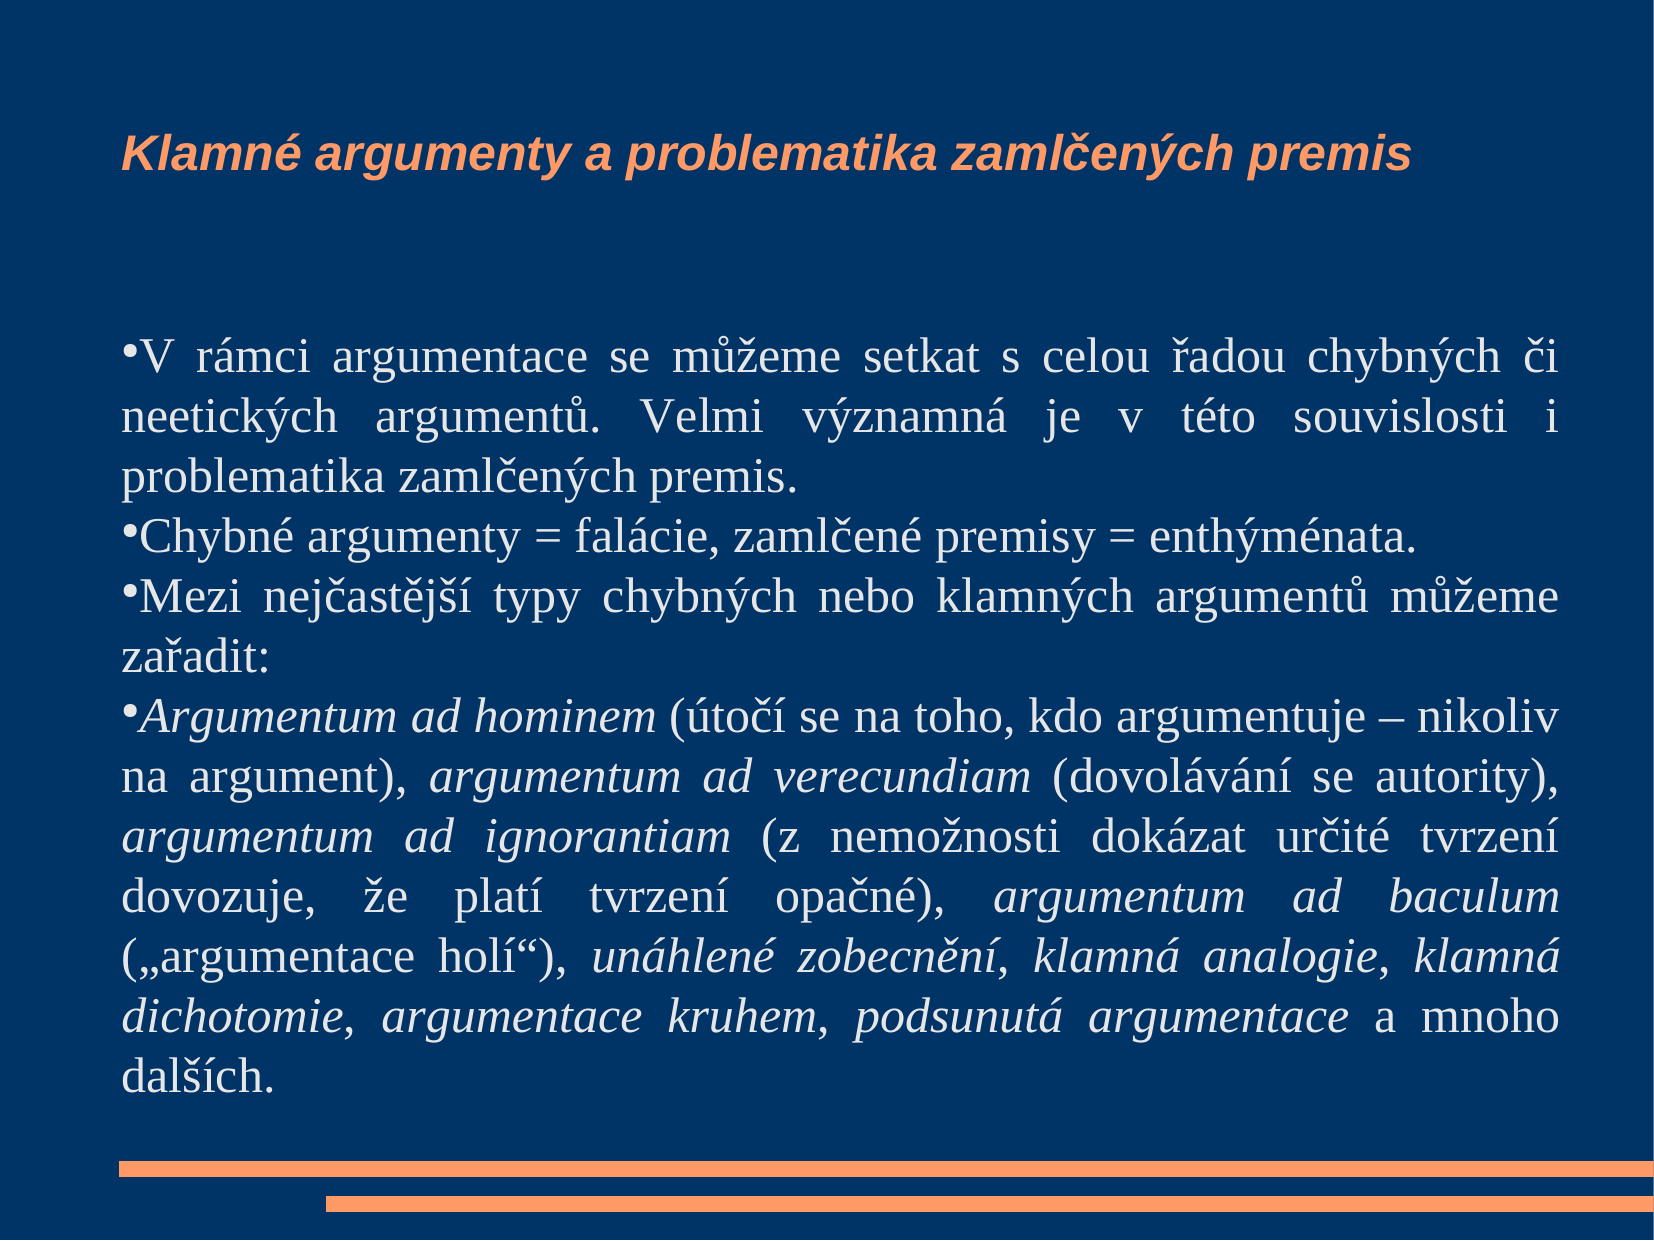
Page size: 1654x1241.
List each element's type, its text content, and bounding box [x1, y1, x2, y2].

list V rámci argumentace se můžeme setkat s celou řadou chybných či neetických argumentů. Velmi významná je v této souvislosti i problematika zamlčených premis. Chybné argumenty = falácie, zamlčené premisy = enthýménata. Mezi nejčastější typy chybných nebo klamných argumentů můžeme zařadit: Argumentum ad hominem (útočí se na toho, kdo argumentuje – nikoliv na argument), argumentum ad verecundiam (dovolávání se autority), argumentum ad ignorantiam (z nemožnosti dokázat určité tvrzení dovozuje, že platí tvrzení opačné), argumentum ad baculum („argumentace holí“), unáhlené zobecnění, klamná analogie, klamná dichotomie, argumentace kruhem, podsunutá argumentace a mnoho dalších. [121, 322, 1561, 1132]
title Klamné argumenty a problematika zamlčených premis [121, 46, 1534, 254]
